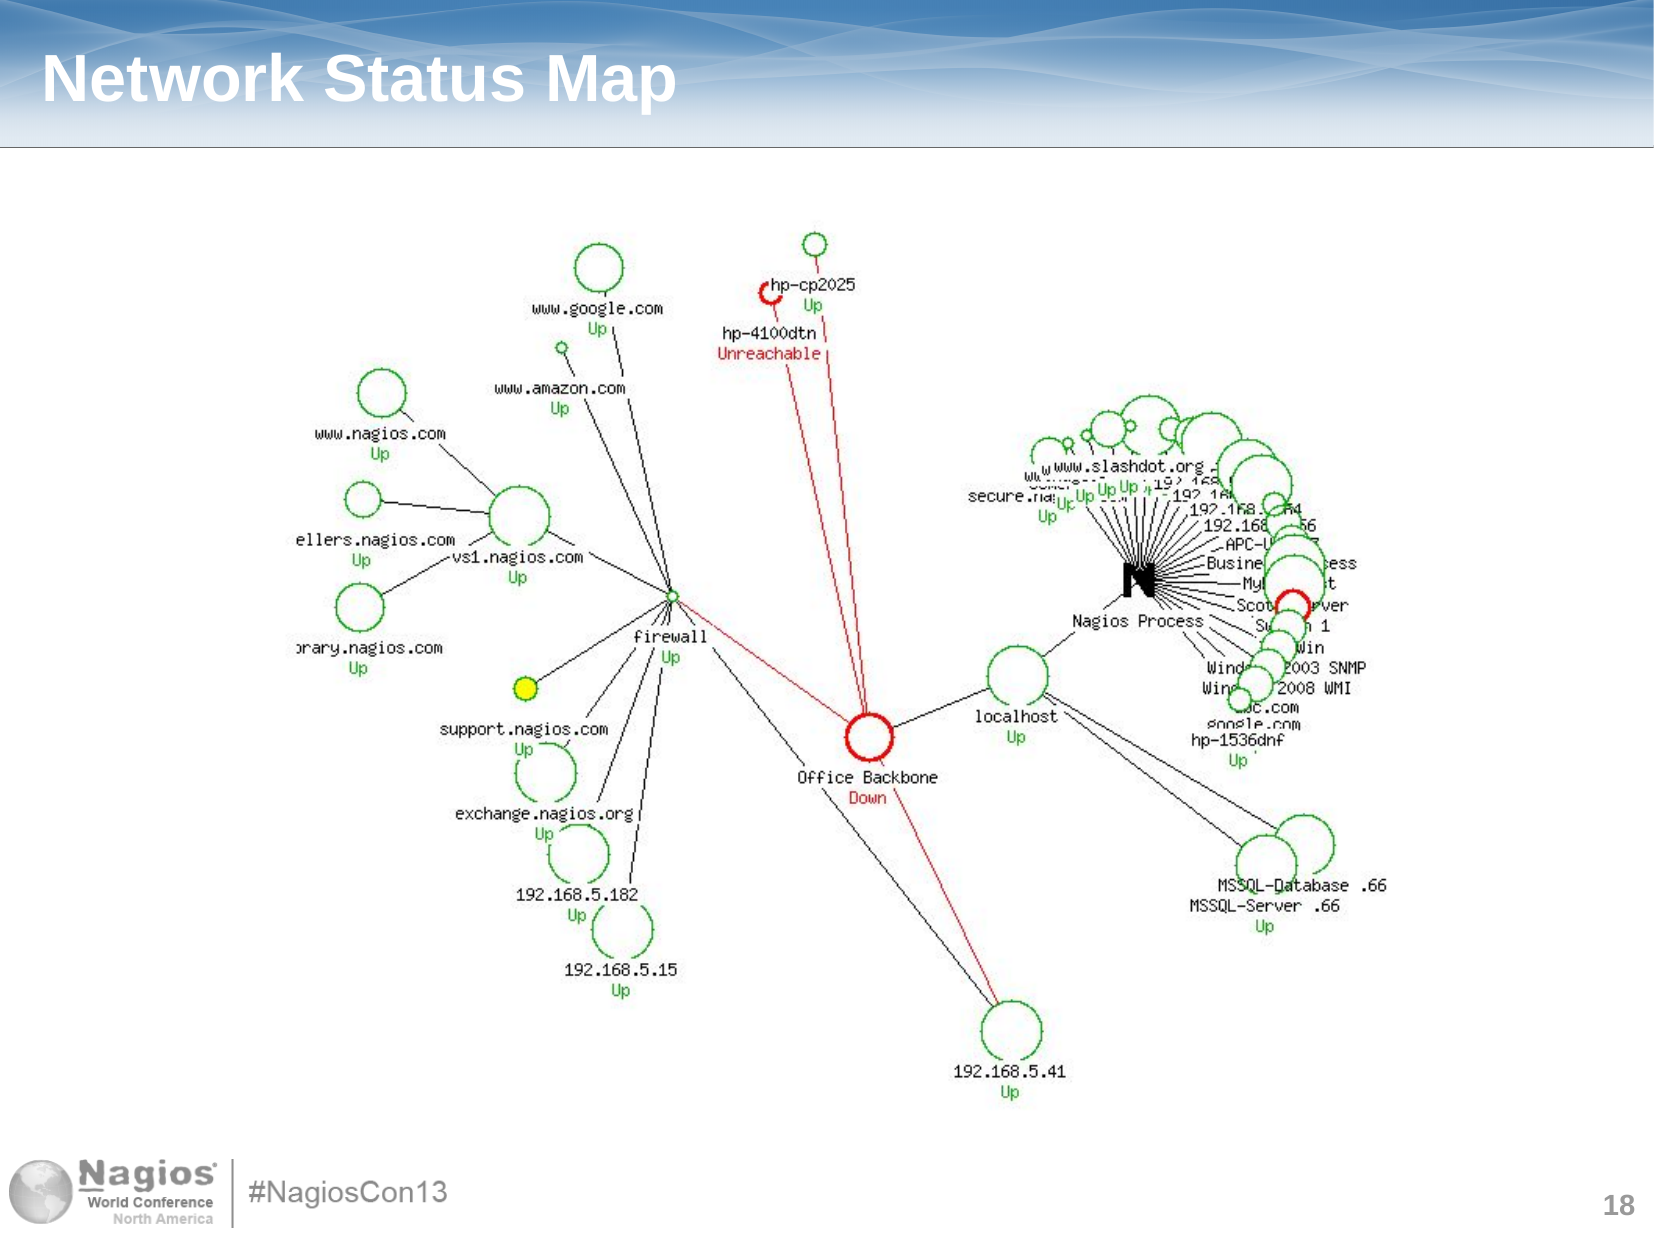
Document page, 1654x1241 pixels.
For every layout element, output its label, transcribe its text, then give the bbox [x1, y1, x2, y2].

picture [0, 0, 1654, 147]
title Network Status Map [41, 29, 1248, 127]
picture [9, 1159, 453, 1228]
picture [211, 183, 1491, 1156]
